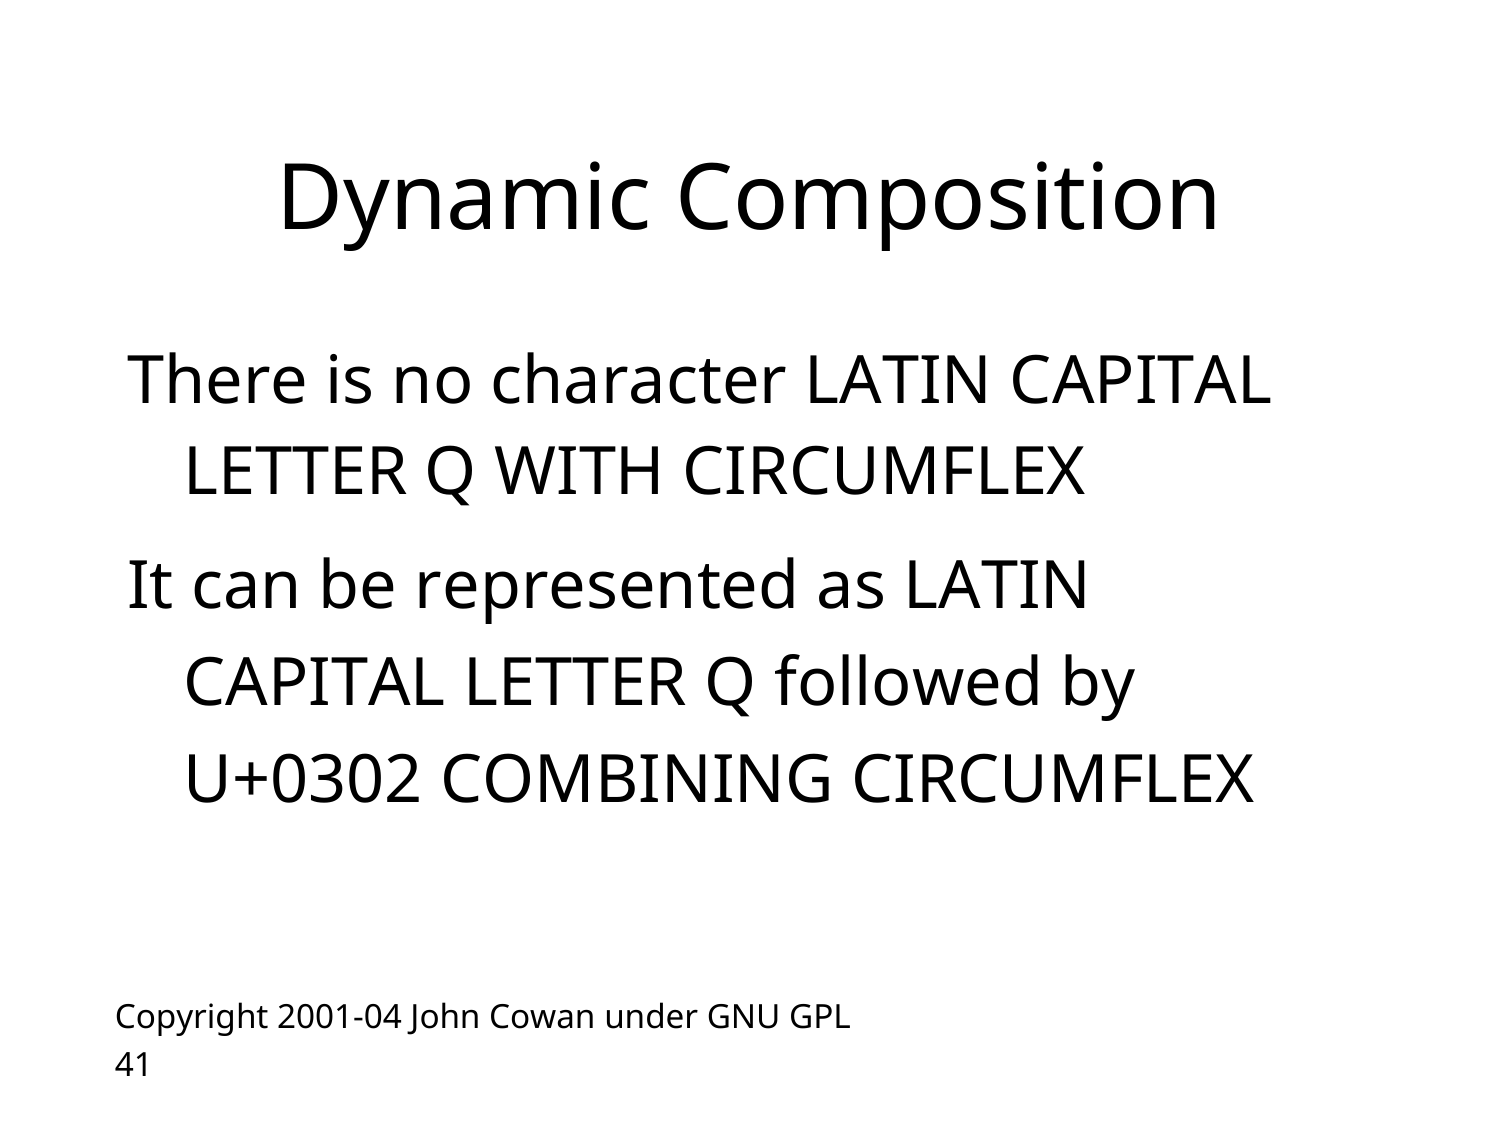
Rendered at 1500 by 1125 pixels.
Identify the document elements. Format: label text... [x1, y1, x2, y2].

title Dynamic Composition [112, 99, 1388, 288]
list There is no character LATIN CAPITAL LETTER Q WITH CIRCUMFLEX It can be represented as LATIN CAPITAL LETTER Q followed by U+0302 COMBINING CIRCUMFLEX [112, 324, 1388, 814]
